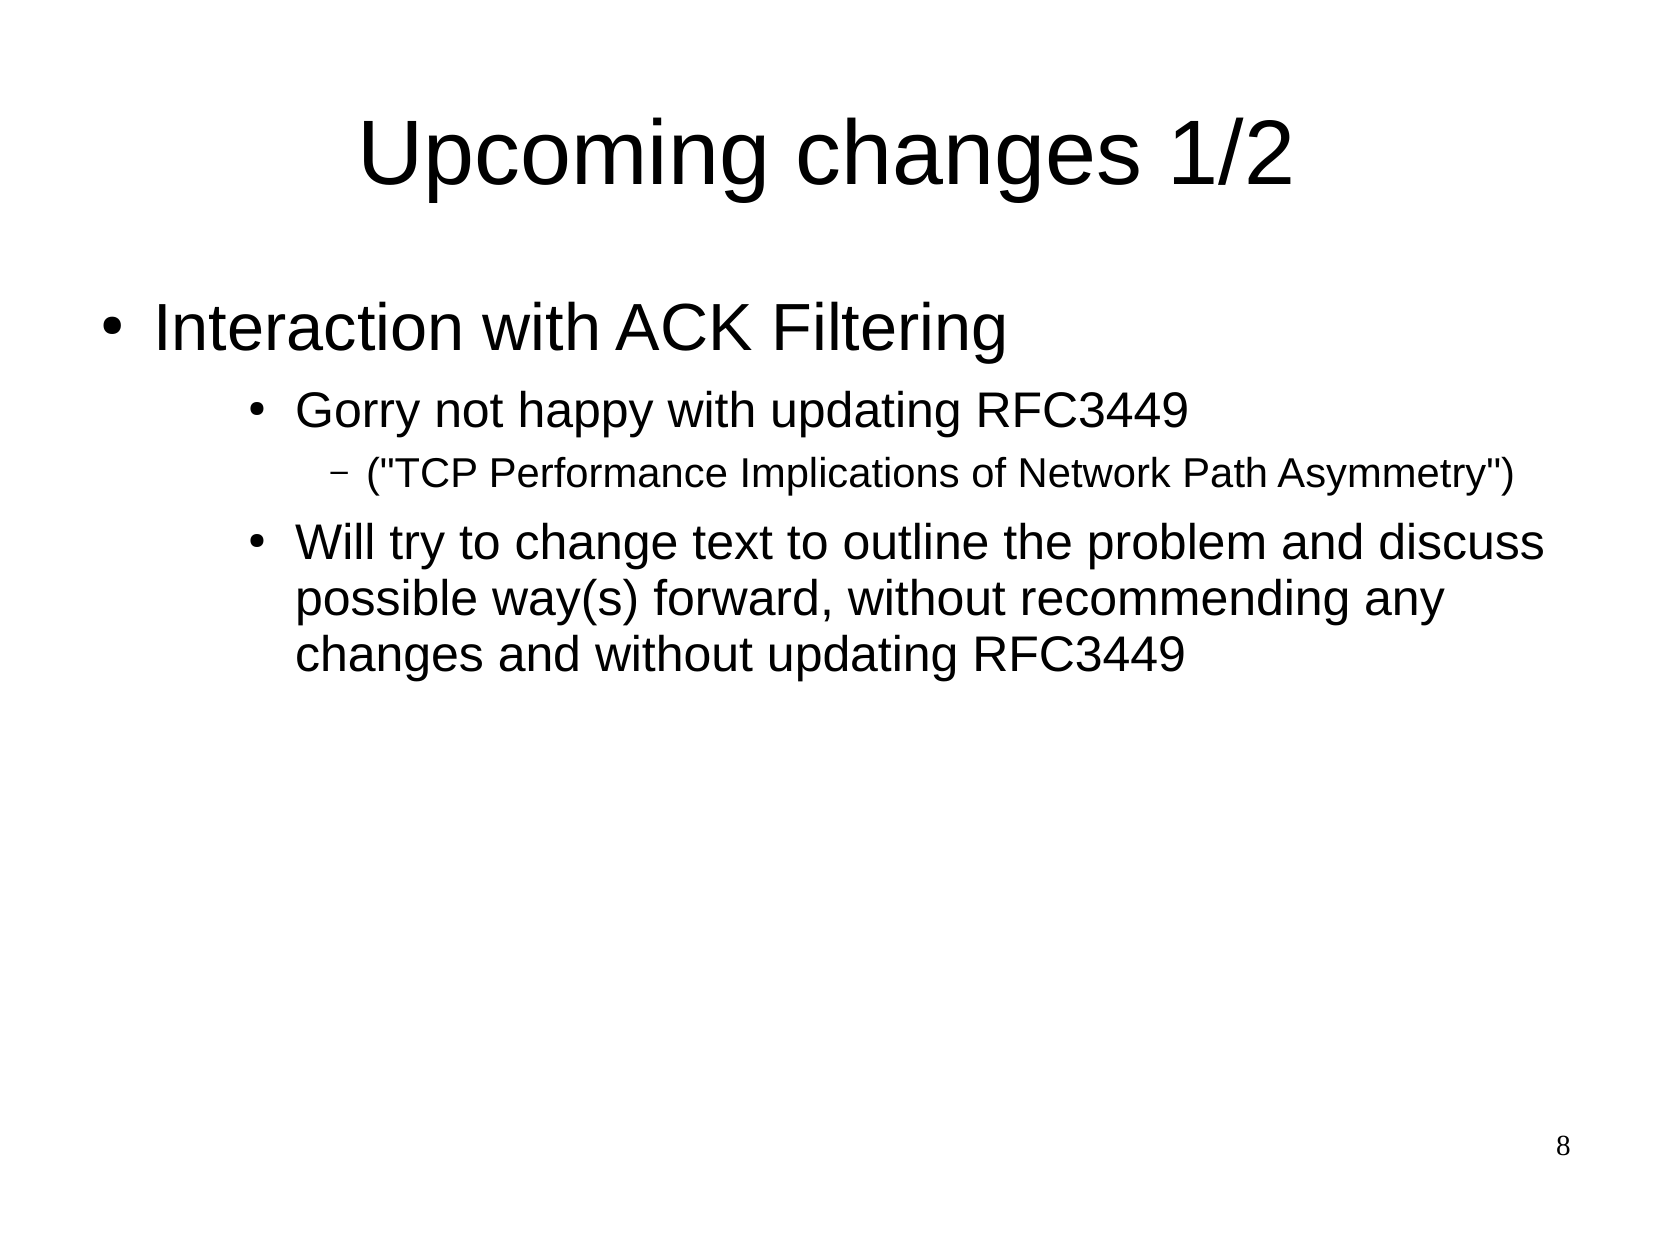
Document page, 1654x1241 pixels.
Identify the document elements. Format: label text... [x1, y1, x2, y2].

list Interaction with ACK Filtering Gorry not happy with updating RFC3449 ("TCP Performance Implications of Network Path Asymmetry") Will try to change text to outline the problem and discuss possible way(s) forward, without recommending any changes and without updating RFC3449 [82, 290, 1571, 1010]
title Upcoming changes 1/2 [82, 49, 1571, 257]
